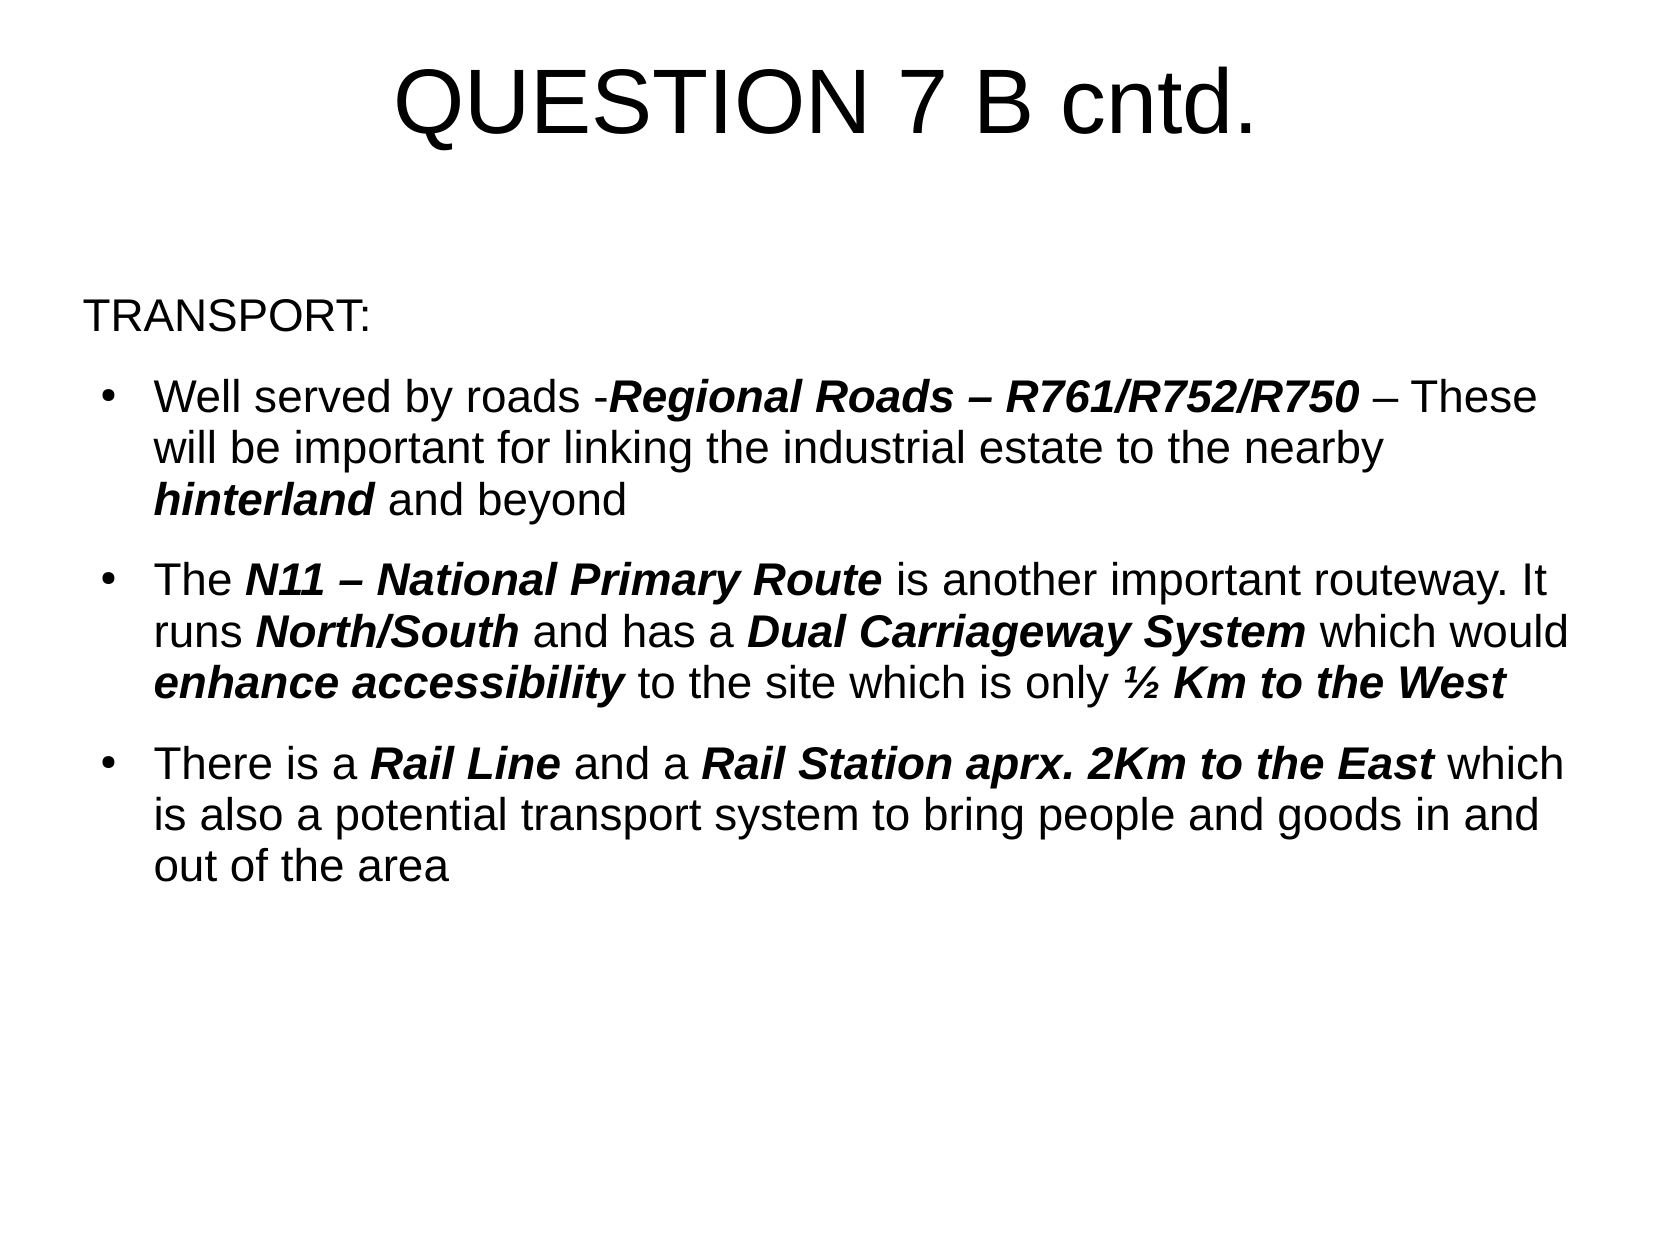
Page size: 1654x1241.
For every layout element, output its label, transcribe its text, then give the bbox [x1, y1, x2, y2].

title QUESTION 7 B cntd. [82, 50, 1571, 256]
list TRANSPORT: Well served by roads -Regional Roads – R761/R752/R750 – These will be important for linking the industrial estate to the nearby hinterland and beyond The N11 – National Primary Route is another important routeway. It runs North/South and has a Dual Carriageway System which would enhance accessibility to the site which is only ½ Km to the West There is a Rail Line and a Rail Station aprx. 2Km to the East which is also a potential transport system to bring people and goods in and out of the area [82, 290, 1571, 1094]
